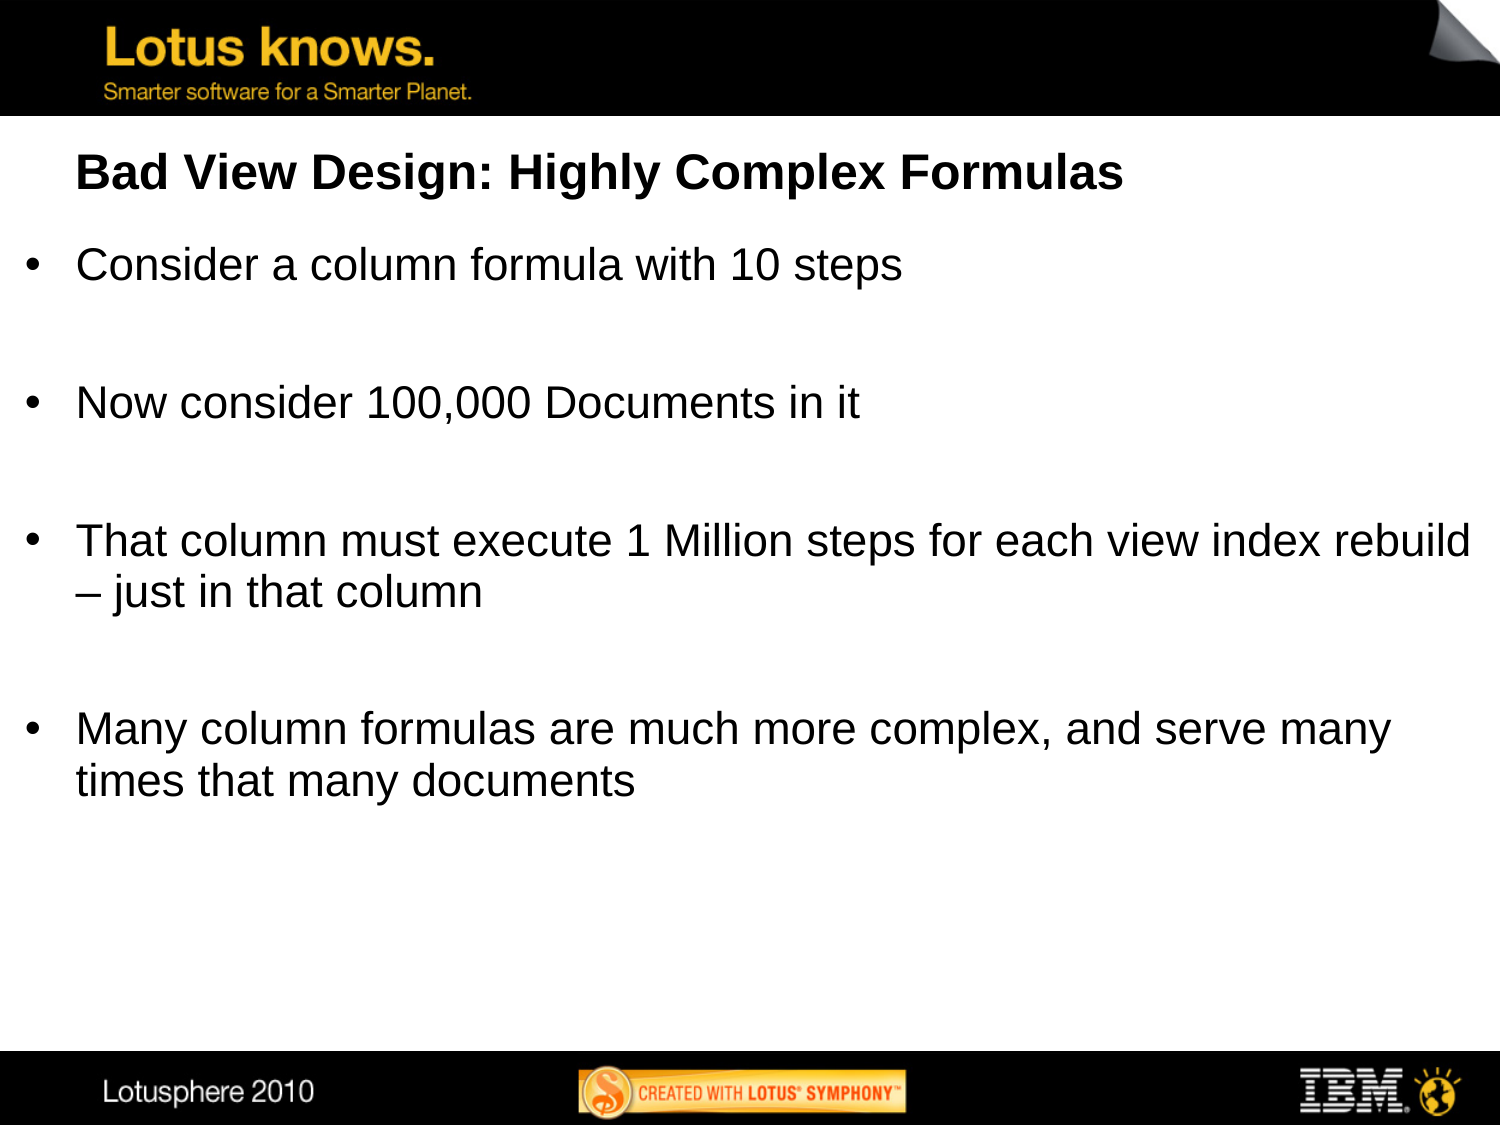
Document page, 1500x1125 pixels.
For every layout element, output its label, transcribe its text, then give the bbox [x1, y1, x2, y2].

picture [0, 1053, 1500, 1125]
picture [0, 0, 1500, 114]
list Consider a column formula with 10 steps Now consider 100,000 Documents in it That column must execute 1 Million steps for each view index rebuild – just in that column Many column formulas are much more complex, and serve many times that many documents [24, 237, 1476, 1026]
title Bad View Design: Highly Complex Formulas [74, 137, 1475, 200]
